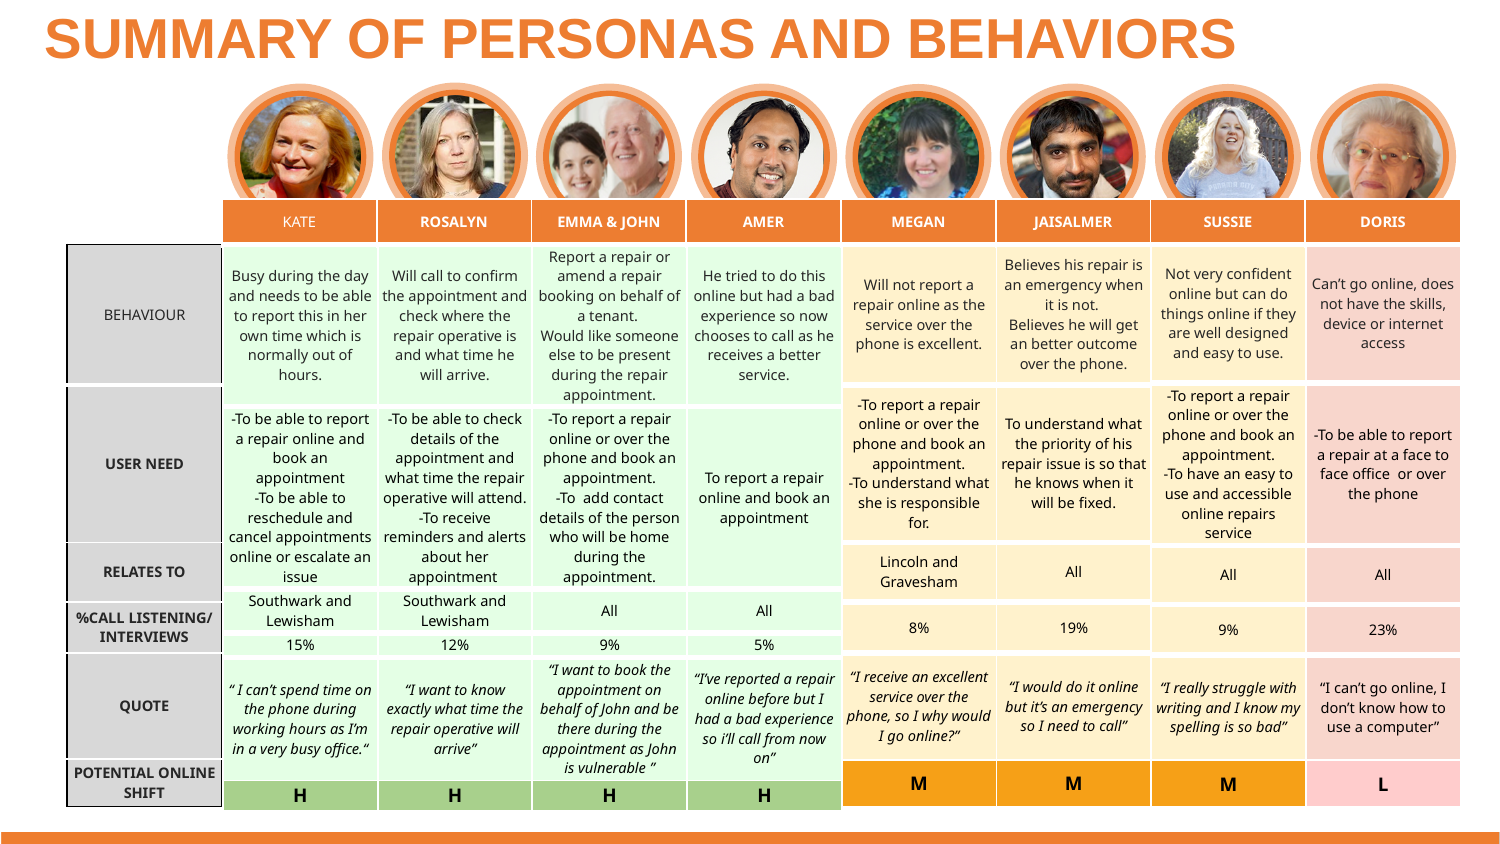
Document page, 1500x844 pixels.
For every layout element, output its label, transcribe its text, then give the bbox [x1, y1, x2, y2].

picture [0, 832, 1500, 844]
text_box [1186, 91, 1270, 97]
table_cell “I really struggle with writing and I know my spelling is so bad” [1152, 658, 1305, 759]
table_header AMER [687, 200, 840, 242]
table_cell H [379, 781, 531, 810]
table_cell Southwark and Lewisham [379, 592, 531, 630]
table_cell All [1152, 548, 1305, 602]
picture [1323, 96, 1443, 198]
table_cell Southwark and Lewisham [224, 592, 377, 630]
text_box [361, 115, 374, 198]
table_cell H [688, 781, 841, 810]
text_box [515, 114, 529, 198]
table_cell POTENTIAL ONLINE SHIFT [68, 760, 221, 806]
table_cell “I receive an excellent service over the phone, so I why would I go online?” [843, 656, 996, 759]
table_cell All [1307, 548, 1460, 602]
table_cell 15% [224, 636, 377, 655]
picture [395, 95, 515, 198]
table_cell “I’ve reported a repair online before but I had a bad experience so i’ll call from now on” [688, 660, 841, 780]
table_cell 8% [843, 605, 996, 650]
table_cell USER NEED [68, 387, 221, 542]
table_cell -To be able to check details of the appointment and what time the repair operative will attend. -To receive reminders and alerts about her appointment [379, 409, 531, 586]
table_header EMMA & JOHN [532, 200, 685, 242]
text_box [824, 114, 838, 198]
text_box [259, 91, 342, 96]
text_box [568, 91, 650, 96]
table_header He tried to do this online but had a bad experience so now chooses to call as he receives a better service. [688, 247, 841, 404]
table_cell 9% [1152, 607, 1305, 652]
table_header Report a repair or amend a repair booking on behalf of a tenant. Would like someone else to be present during the repair appointment. [533, 247, 686, 404]
picture [240, 96, 361, 198]
text_box [1288, 115, 1301, 198]
table_header BEHAVIOUR [68, 245, 221, 383]
table_header MEGAN [842, 200, 995, 242]
table_header JAISALMER [997, 200, 1150, 242]
table_cell “ I can’t spend time on the phone during working hours as I’m in a very busy office.“ [224, 660, 377, 780]
picture [858, 97, 979, 198]
table_cell -To be able to report a repair online and book an appointment -To be able to reschedule and cancel appointments online or escalate an issue [224, 409, 377, 586]
table_header KATE [223, 200, 376, 242]
table_header Believes his repair is an emergency when it is not. Believes he will get an better outcome over the phone. [997, 247, 1150, 382]
text_box [999, 116, 1012, 197]
text_box [669, 115, 682, 198]
table_header Busy during the day and needs to be able to report this in her own time which is normally out of hours. [224, 247, 377, 404]
table_cell M [843, 761, 996, 806]
text_box [1154, 115, 1168, 198]
table_cell H [533, 781, 686, 810]
table_header Can’t go online, does not have the skills, device or internet access [1307, 247, 1460, 380]
table_cell QUOTE [68, 654, 221, 758]
text_box [1443, 114, 1457, 198]
table_cell -To report a repair online or over the phone and book an appointment. -To understand what she is responsible for. [843, 388, 996, 540]
table_cell M [1152, 761, 1305, 806]
table_cell To report a repair online and book an appointment [688, 409, 841, 586]
picture [1168, 97, 1288, 198]
table_cell All [997, 545, 1150, 599]
table_cell -To report a repair online or over the phone and book an appointment. -To add contact details of the person who will be home during the appointment. [533, 409, 686, 586]
text_box [227, 115, 240, 198]
table_cell “I would do it online but it’s an emergency so I need to call” [997, 656, 1150, 759]
text_box [1310, 115, 1323, 198]
table_cell All [688, 592, 841, 630]
text_box [1032, 91, 1114, 96]
table_cell All [533, 592, 686, 630]
text_box [876, 91, 960, 97]
table_cell 23% [1307, 607, 1460, 652]
picture [704, 96, 824, 198]
table_cell 5% [688, 636, 841, 655]
text_box [979, 116, 992, 198]
table_cell -To report a repair online or over the phone and book an appointment. -To have an easy to use and accessible online repairs service [1152, 386, 1305, 543]
table_cell 12% [379, 636, 531, 655]
text_box SUMMARY OF PERSONAS AND BEHAVIORS [33, 0, 1354, 91]
table_cell L [1307, 761, 1460, 806]
table_cell 9% [533, 636, 686, 655]
text_box [1133, 115, 1146, 198]
text_box [723, 91, 805, 96]
picture [1012, 96, 1133, 198]
table_cell “I want to book the appointment on behalf of John and be there during the appointment as John is vulnerable ” [533, 660, 686, 780]
text_box [1342, 83, 1424, 96]
table_cell “I want to know exactly what time the repair operative will arrive” [379, 660, 531, 780]
table_cell “I can’t go online, I don’t know how to use a computer” [1307, 658, 1460, 759]
text_box [691, 115, 704, 198]
table_header DORIS [1306, 200, 1460, 242]
table_header Will call to confirm the appointment and check where the repair operative is and what time he will arrive. [379, 247, 531, 404]
table_header Will not report a repair online as the service over the phone is excellent. [843, 247, 996, 382]
table_cell RELATES TO [68, 543, 221, 601]
table_cell M [997, 761, 1150, 806]
text_box [382, 114, 395, 198]
text_box [414, 91, 496, 95]
table_cell %CALL LISTENING/ INTERVIEWS [68, 603, 221, 652]
text_box [535, 115, 549, 198]
table_cell 19% [997, 605, 1150, 650]
table_header Not very confident online but can do things online if they are well designed and easy to use. [1152, 247, 1305, 380]
table_header ROSALYN [378, 200, 531, 242]
table_header SUSSIE [1151, 200, 1304, 242]
table_cell -To be able to report a repair at a face to face office or over the phone [1307, 386, 1460, 543]
table_cell Lincoln and Gravesham [843, 545, 996, 599]
table_cell H [224, 781, 377, 810]
picture [549, 96, 669, 198]
table_cell To understand what the priority of his repair issue is so that he knows when it will be fixed. [997, 388, 1150, 540]
text_box [845, 116, 858, 198]
